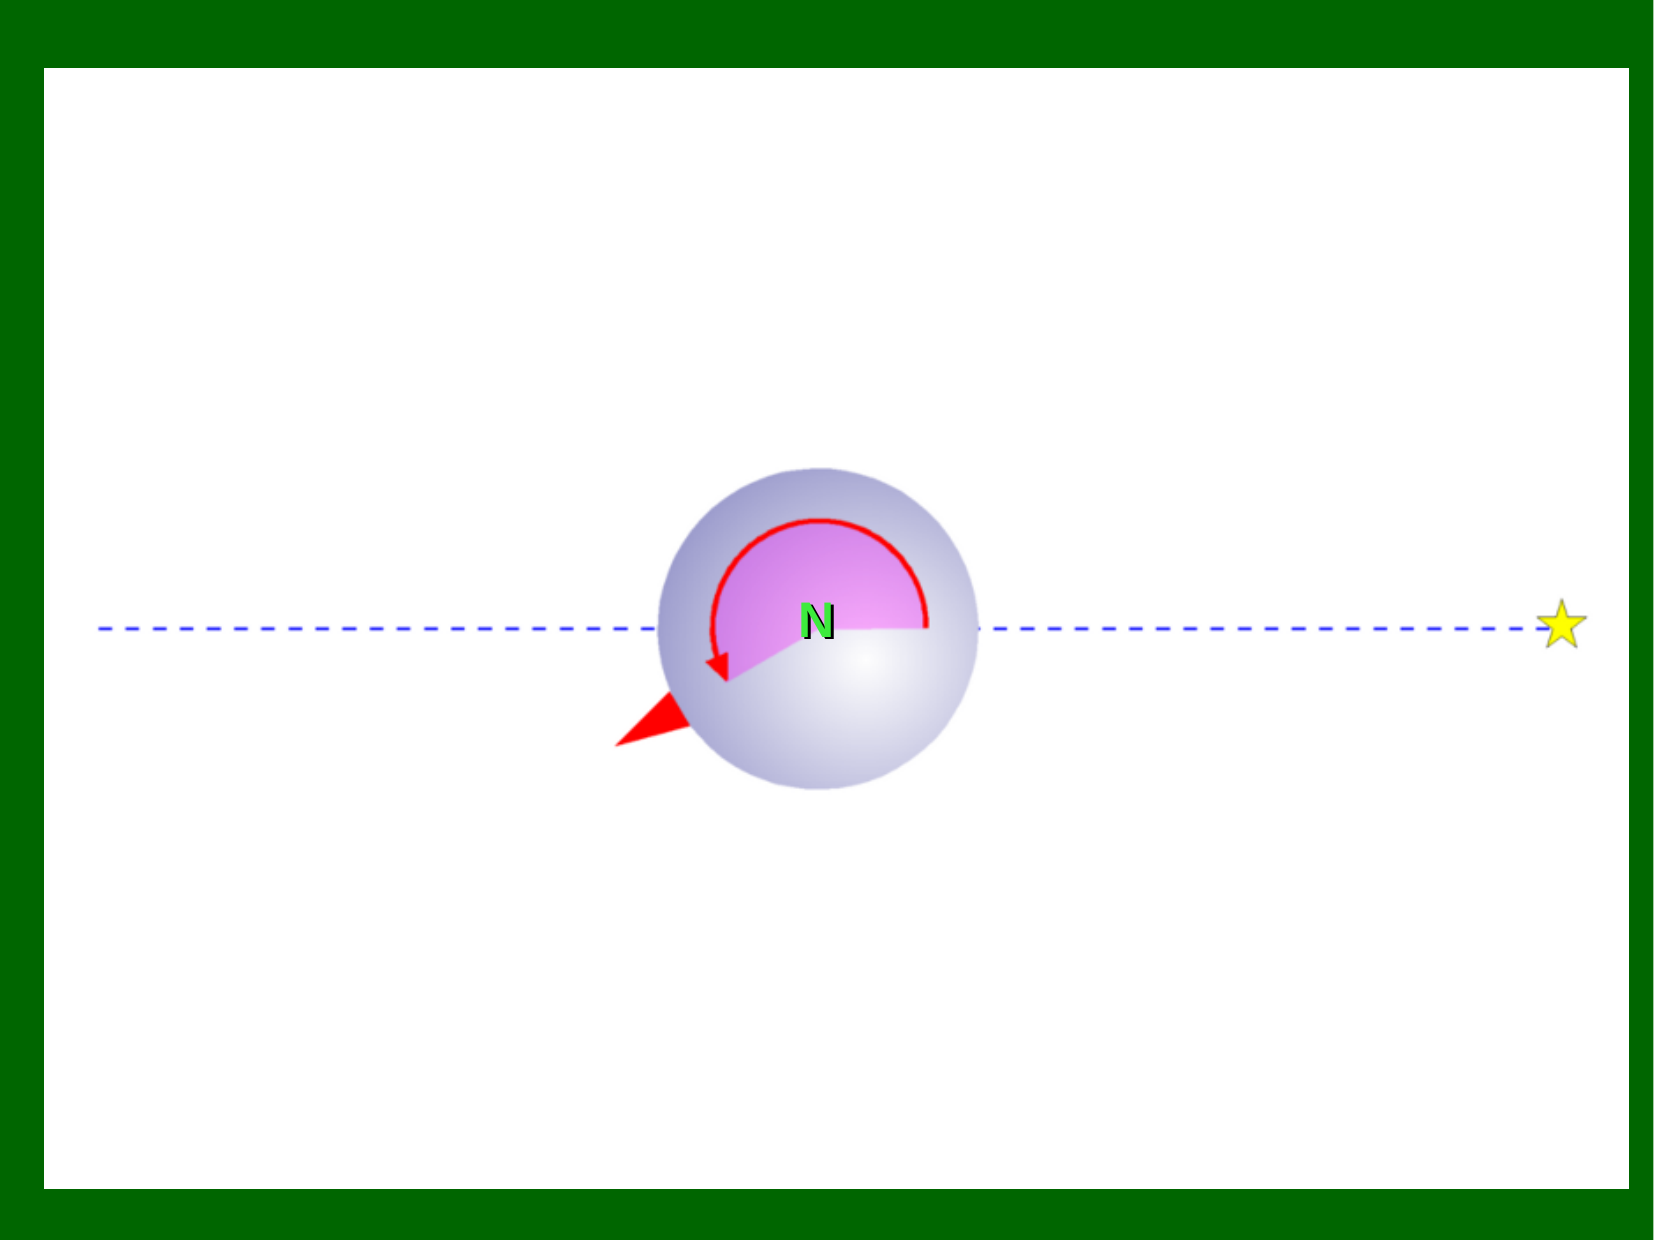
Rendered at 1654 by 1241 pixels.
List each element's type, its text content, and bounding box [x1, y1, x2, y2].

text_box N [783, 585, 850, 656]
picture [44, 68, 1629, 1189]
